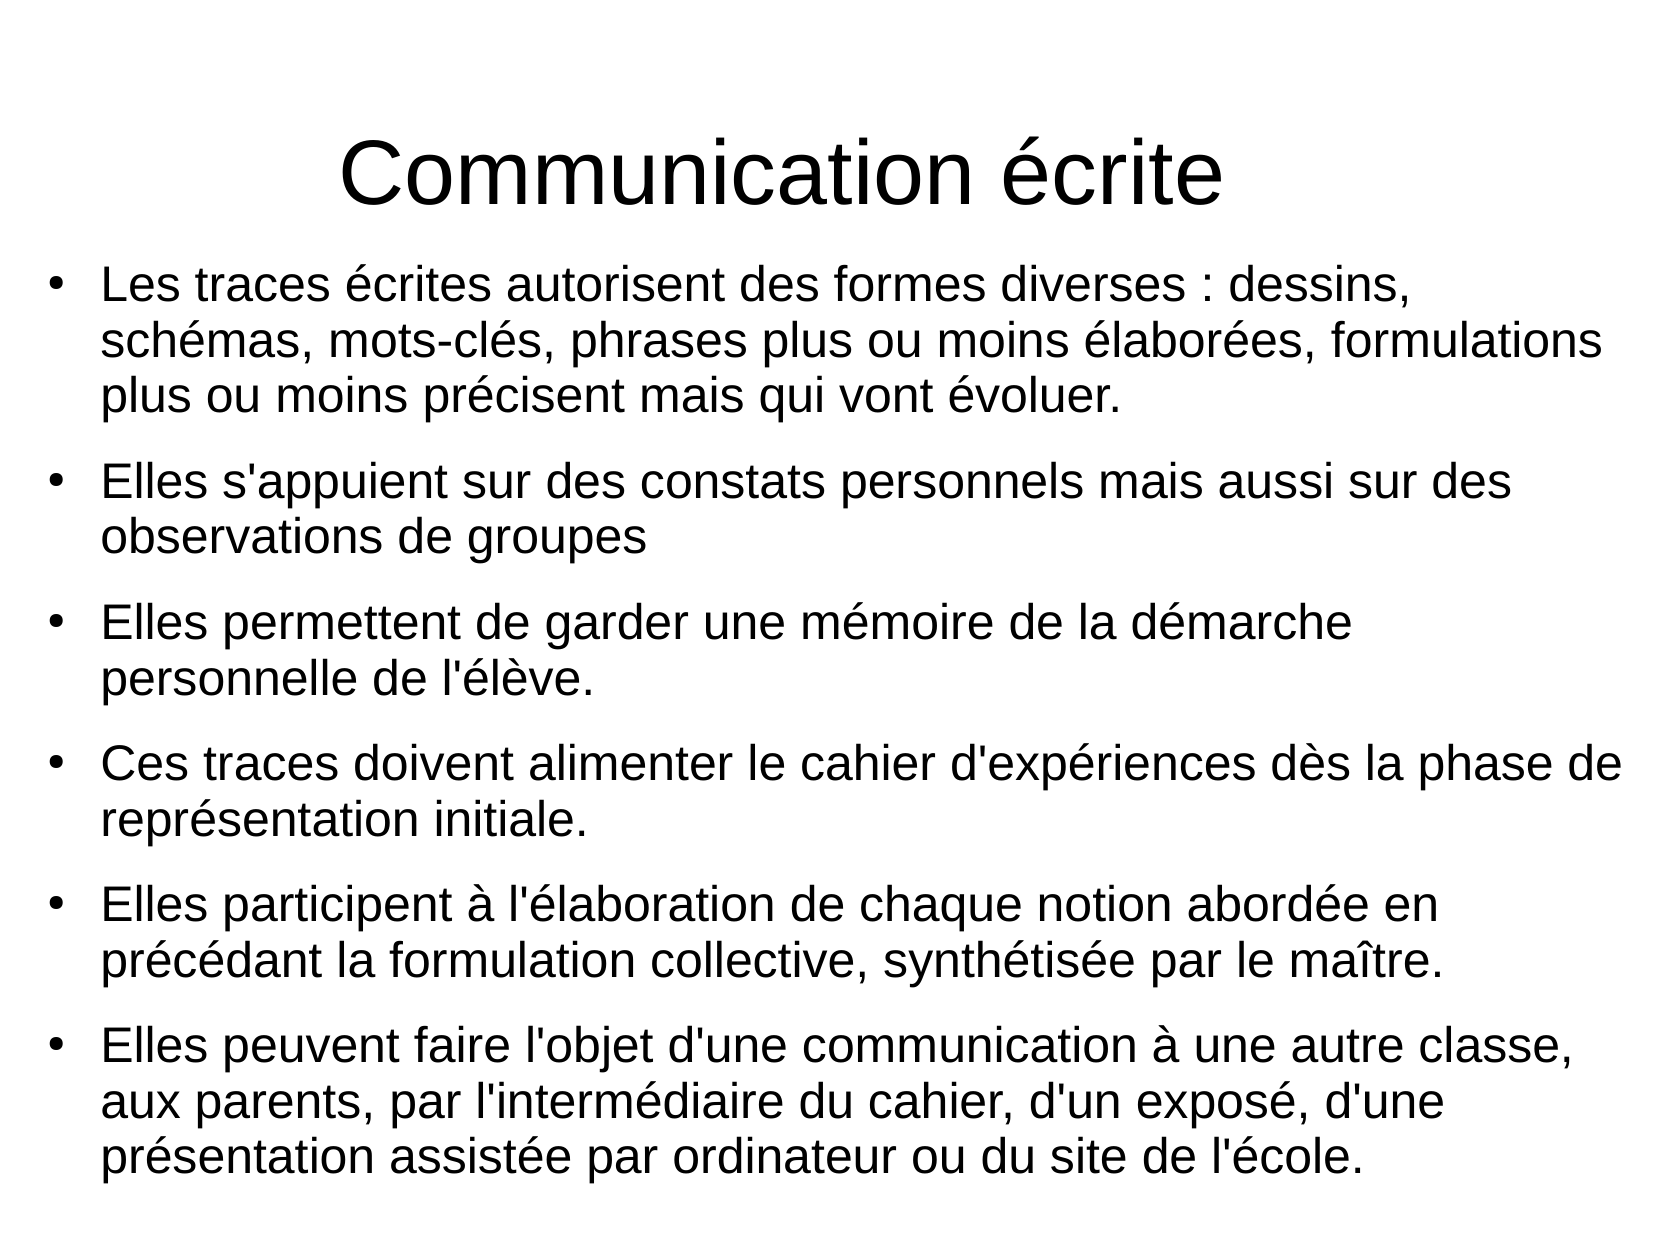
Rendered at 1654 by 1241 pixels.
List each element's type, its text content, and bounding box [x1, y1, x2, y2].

list Les traces écrites autorisent des formes diverses : dessins, schémas, mots-clés, phrases plus ou moins élaborées, formulations plus ou moins précisent mais qui vont évoluer. Elles s'appuient sur des constats personnels mais aussi sur des observations de groupes Elles permettent de garder une mémoire de la démarche personnelle de l'élève. Ces traces doivent alimenter le cahier d'expériences dès la phase de représentation initiale. Elles participent à l'élaboration de chaque notion abordée en précédant la formulation collective, synthétisée par le maître. Elles peuvent faire l'objet d'une communication à une autre classe, aux parents, par l'intermédiaire du cahier, d'un exposé, d'une présentation assistée par ordinateur ou du site de l'école. [29, 256, 1625, 1241]
title Communication écrite [0, 19, 1565, 325]
